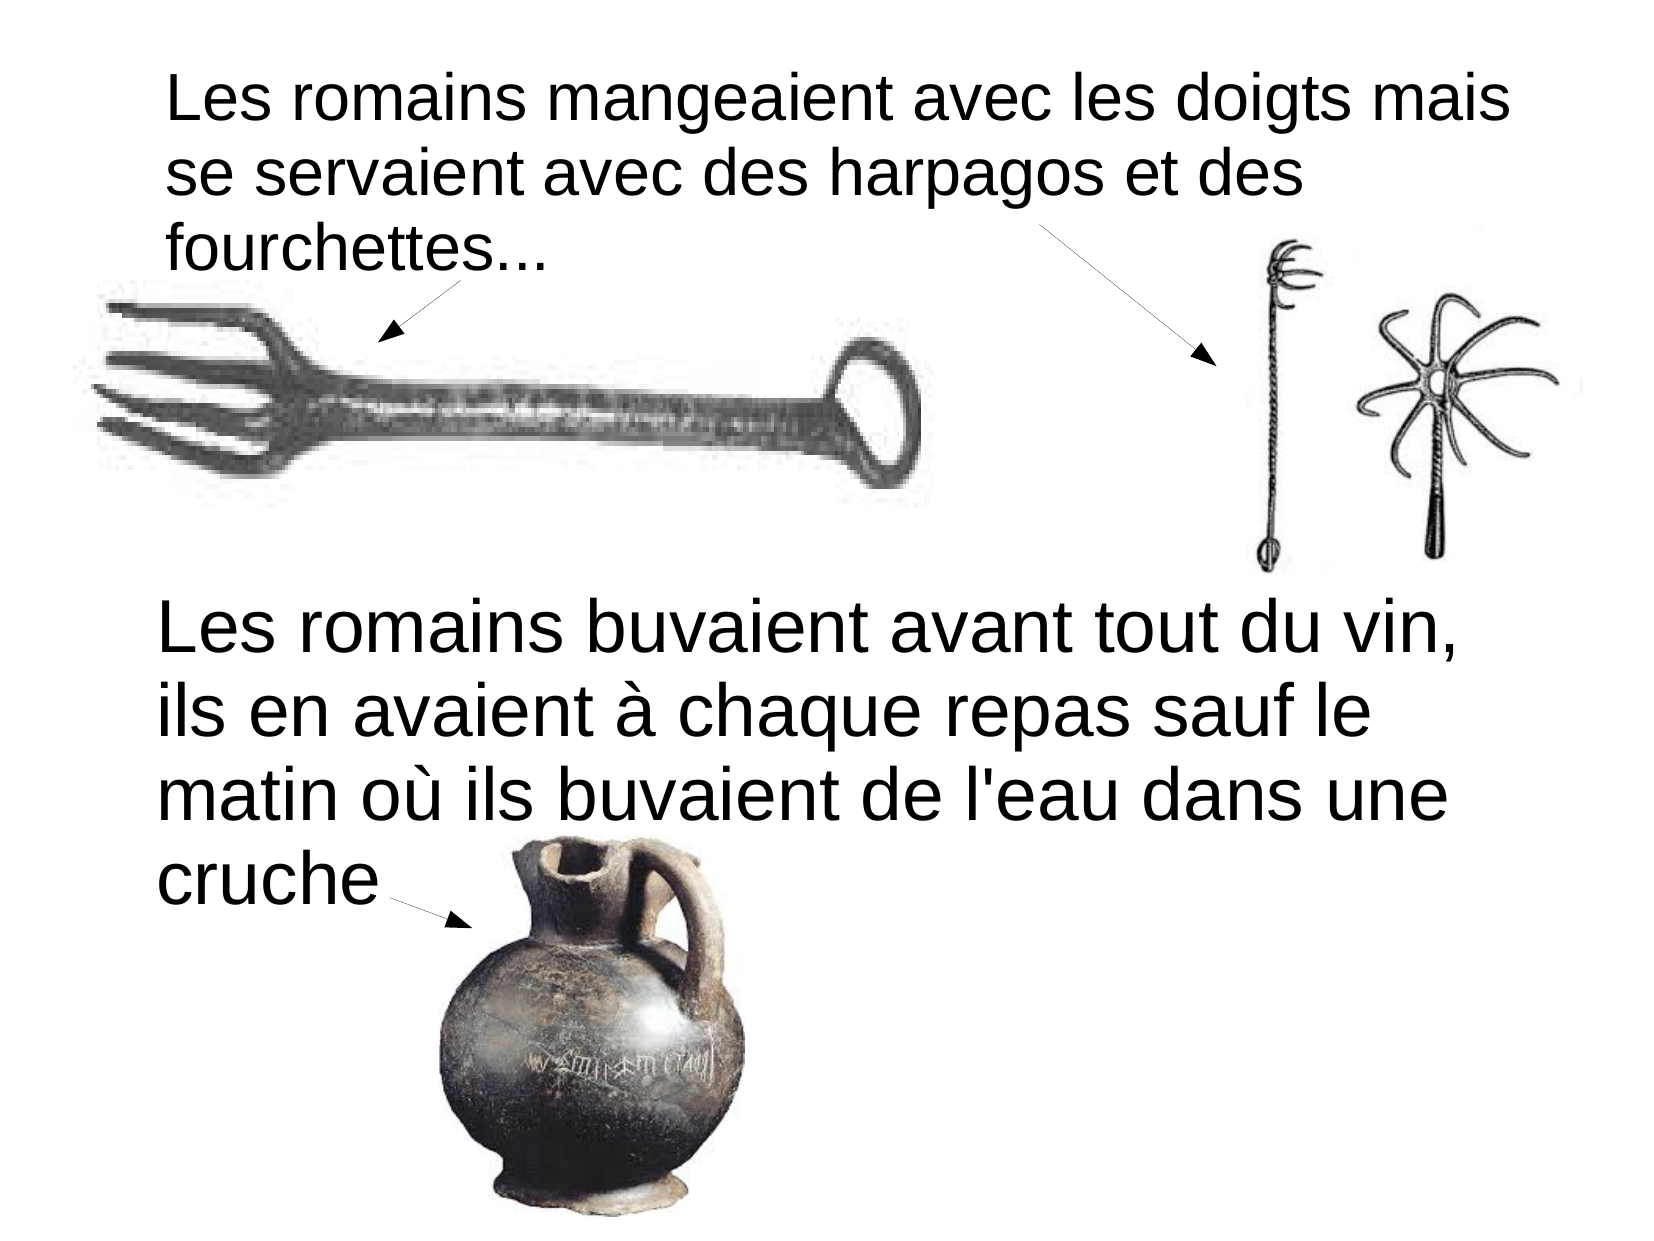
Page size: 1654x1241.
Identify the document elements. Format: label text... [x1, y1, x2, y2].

list Les romains mangeaient avec les doigts mais se servaient avec des harpagos et des fourchettes... [94, 60, 1583, 343]
picture [73, 280, 934, 508]
picture [439, 835, 745, 1217]
text_box Les romains buvaient avant tout du vin, ils en avaient à chaque repas sauf le matin où ils buvaient de l'eau dans une cruche [106, 577, 1548, 929]
picture [1234, 224, 1583, 578]
